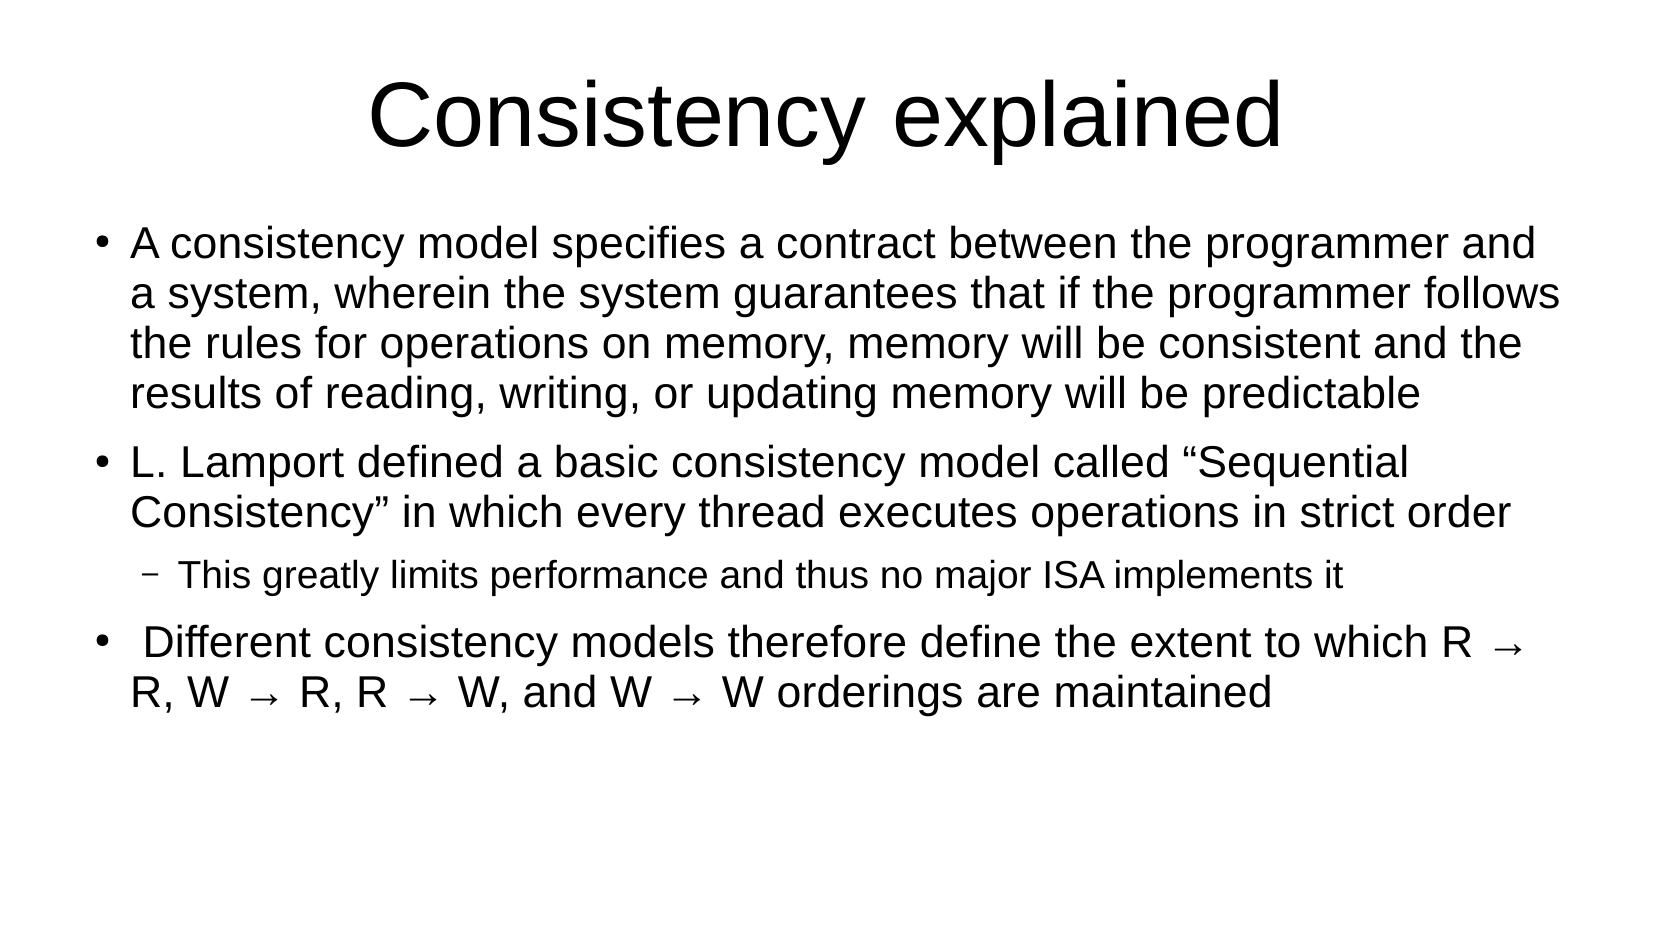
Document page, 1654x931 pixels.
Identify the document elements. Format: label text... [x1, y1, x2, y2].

list A consistency model specifies a contract between the programmer and a system, wherein the system guarantees that if the programmer follows the rules for operations on memory, memory will be consistent and the results of reading, writing, or updating memory will be predictable L. Lamport defined a basic consistency model called “Sequential Consistency” in which every thread executes operations in strict order This greatly limits performance and thus no major ISA implements it Different consistency models therefore define the extent to which R → R, W → R, R → W, and W → W orderings are maintained [82, 217, 1571, 758]
title Consistency explained [82, 37, 1571, 193]
